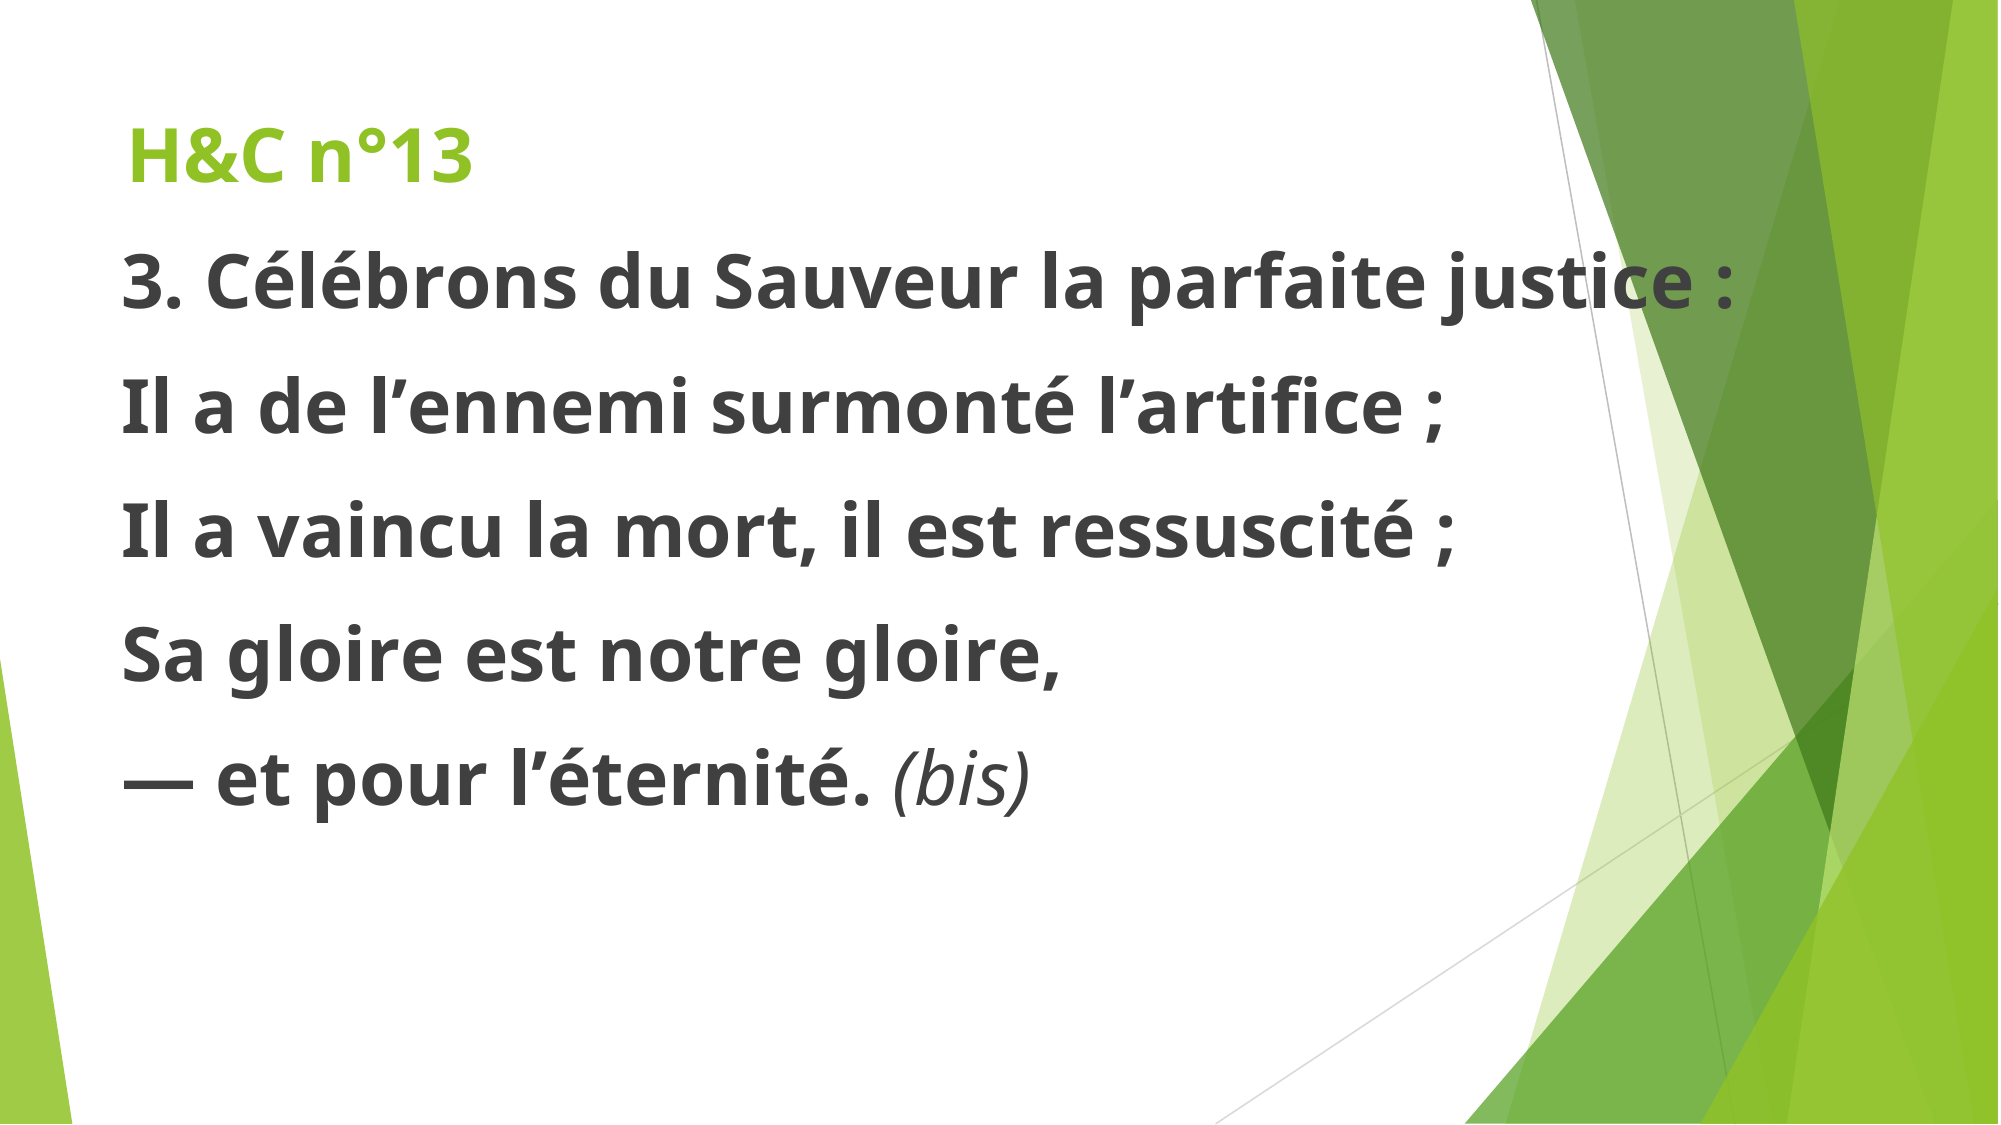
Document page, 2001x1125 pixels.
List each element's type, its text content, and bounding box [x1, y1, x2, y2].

text_box 3. Célébrons du Sauveur la parfaite justice : Il a de l’ennemi surmonté l’artifice ; Il a vaincu la mort, il est ressuscité ; Sa gloire est notre gloire, — et pour l’éternité. (bis) [106, 213, 1973, 1037]
text_box H&C n°13 [111, 99, 1522, 213]
